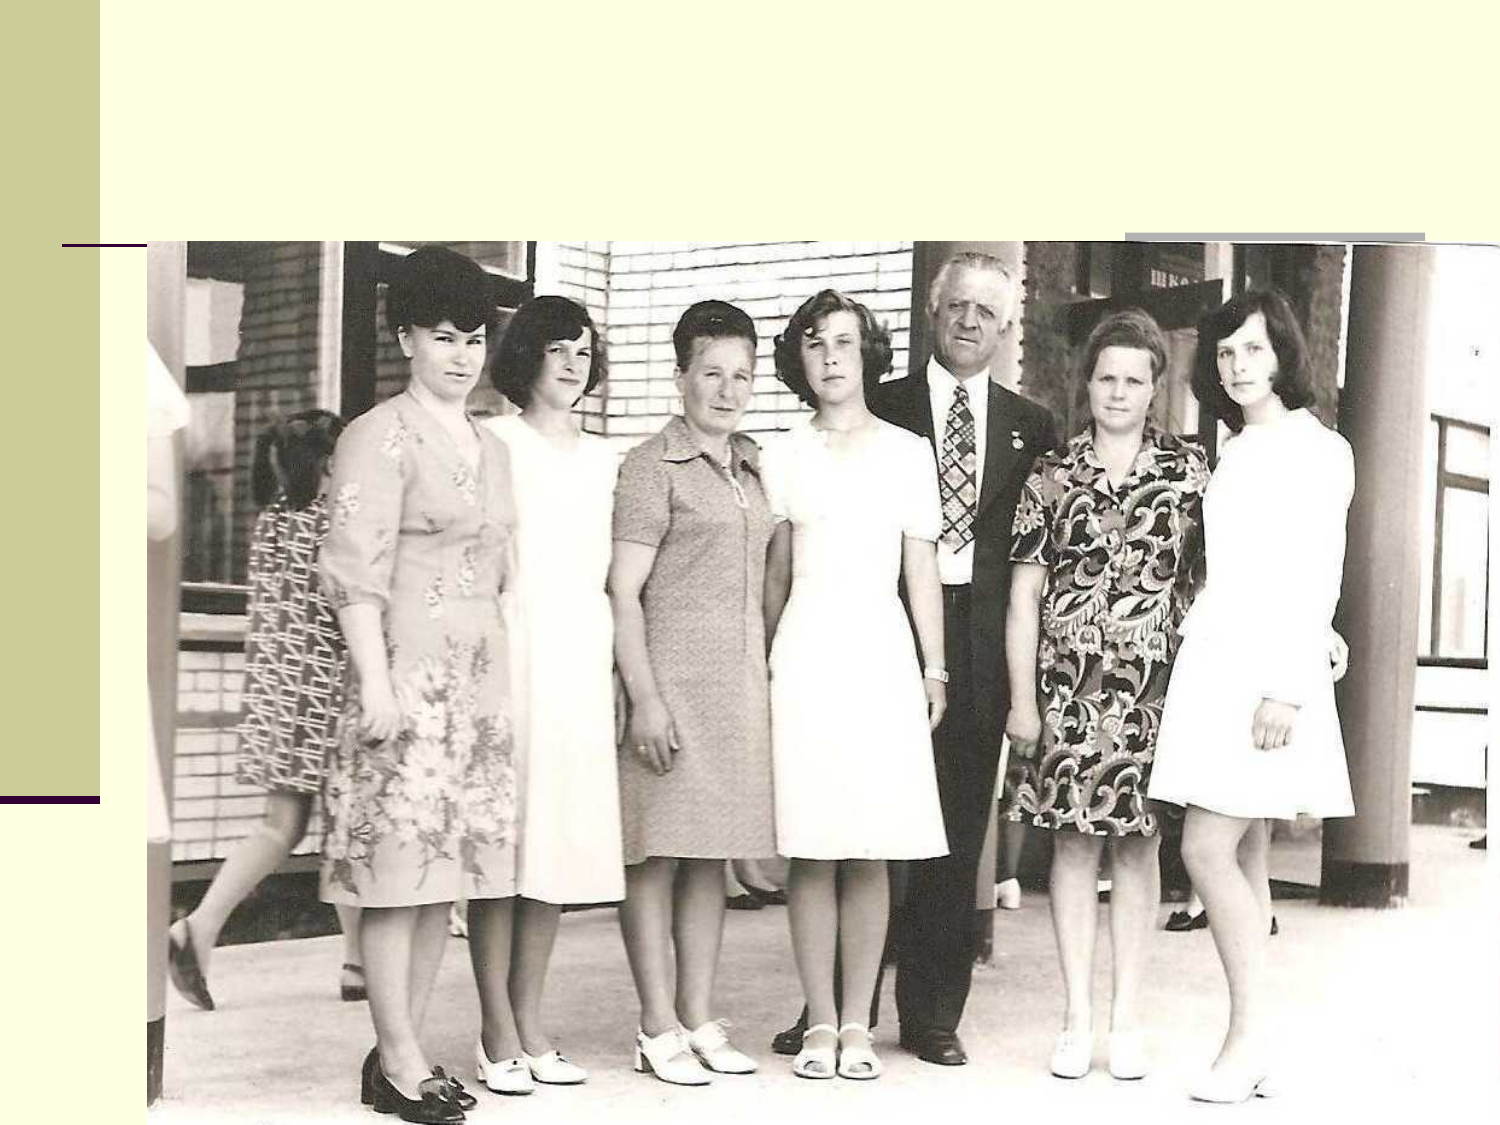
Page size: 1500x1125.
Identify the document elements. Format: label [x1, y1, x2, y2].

picture [147, 241, 1500, 1125]
